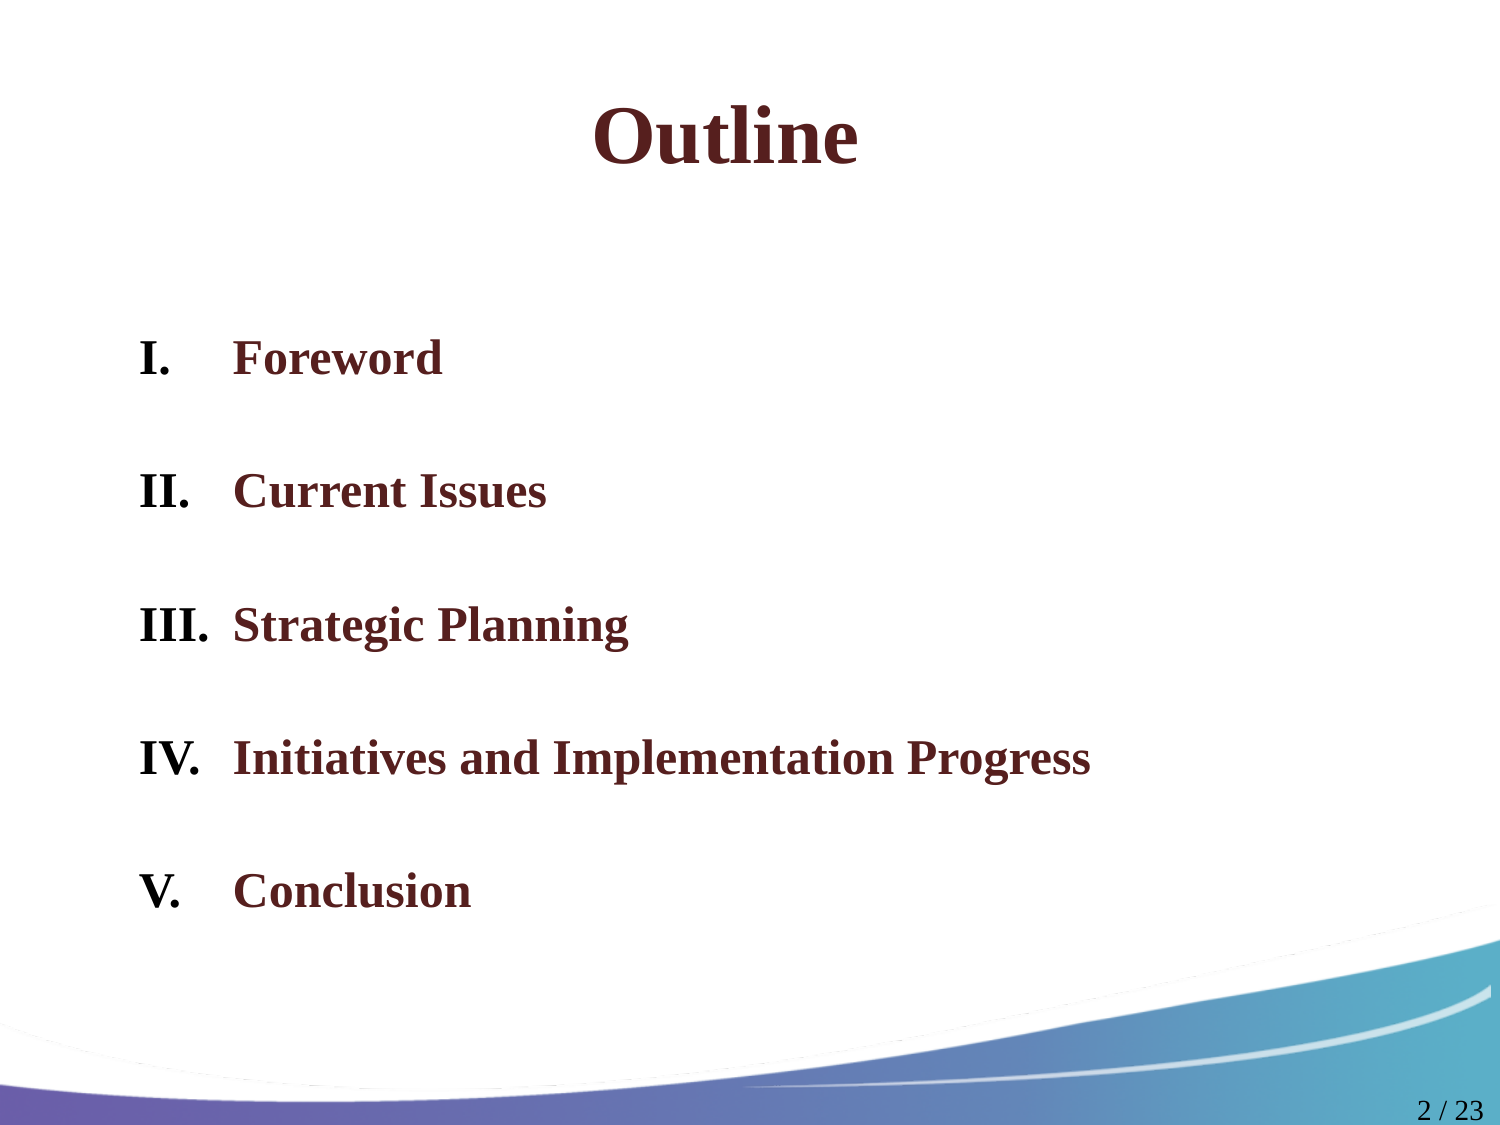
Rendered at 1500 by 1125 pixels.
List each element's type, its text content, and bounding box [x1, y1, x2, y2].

text_box Outline [0, 54, 1476, 207]
text_box Foreword Current Issues Strategic Planning Initiatives and Implementation Progress Conclusion [123, 243, 1459, 912]
